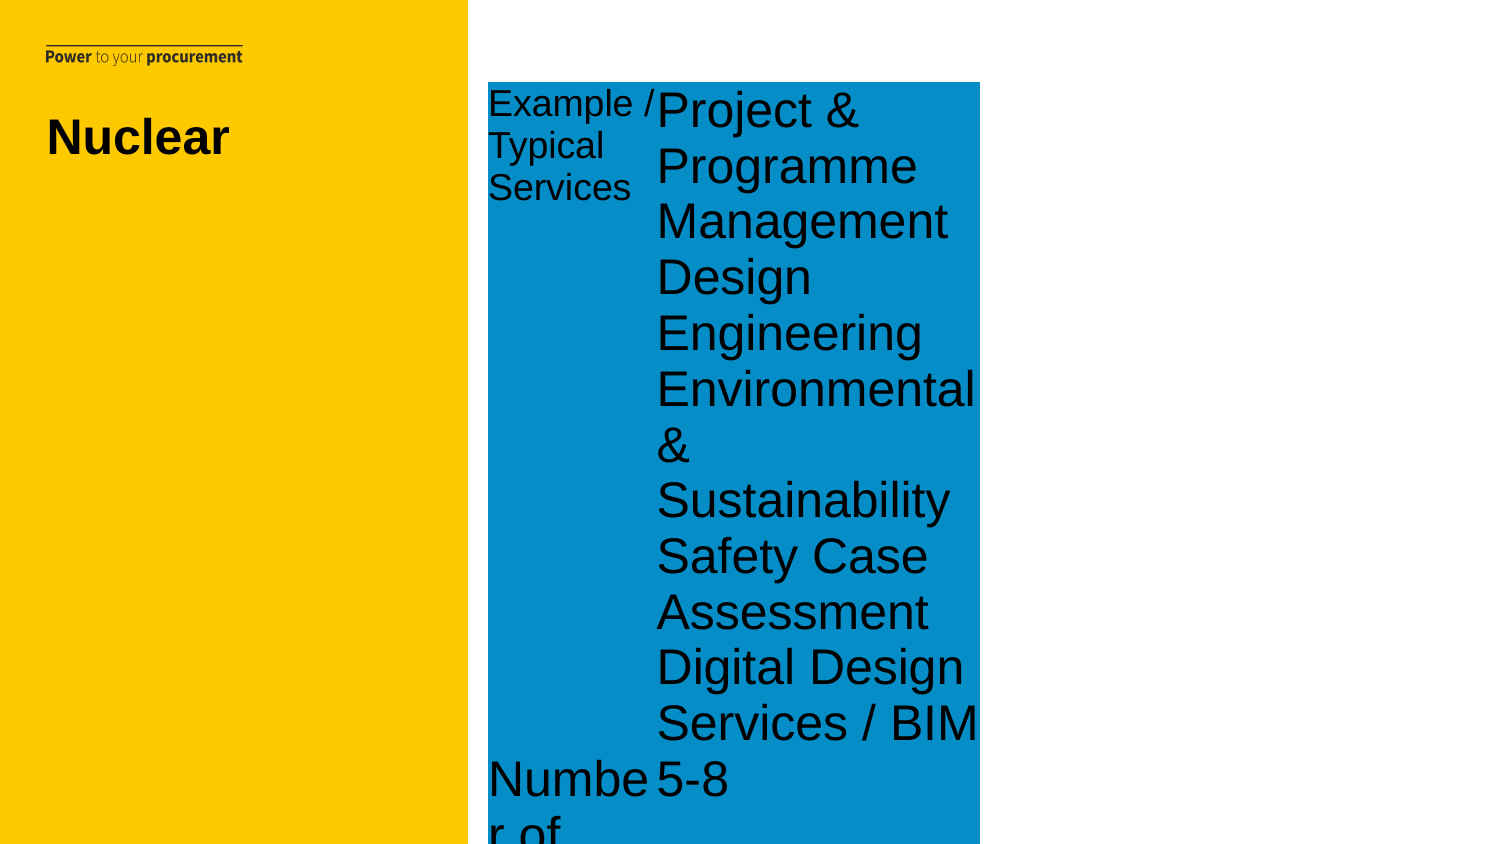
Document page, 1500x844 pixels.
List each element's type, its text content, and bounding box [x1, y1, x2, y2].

table_header Example / Typical Services [488, 82, 657, 751]
table_cell 5-8 [657, 751, 980, 844]
table_cell Number of suppliers [488, 751, 657, 844]
title Nuclear [46, 104, 423, 209]
table_header Project & Programme Management Design Engineering Environmental & Sustainability Safety Case Assessment Digital Design Services / BIM [657, 82, 980, 751]
